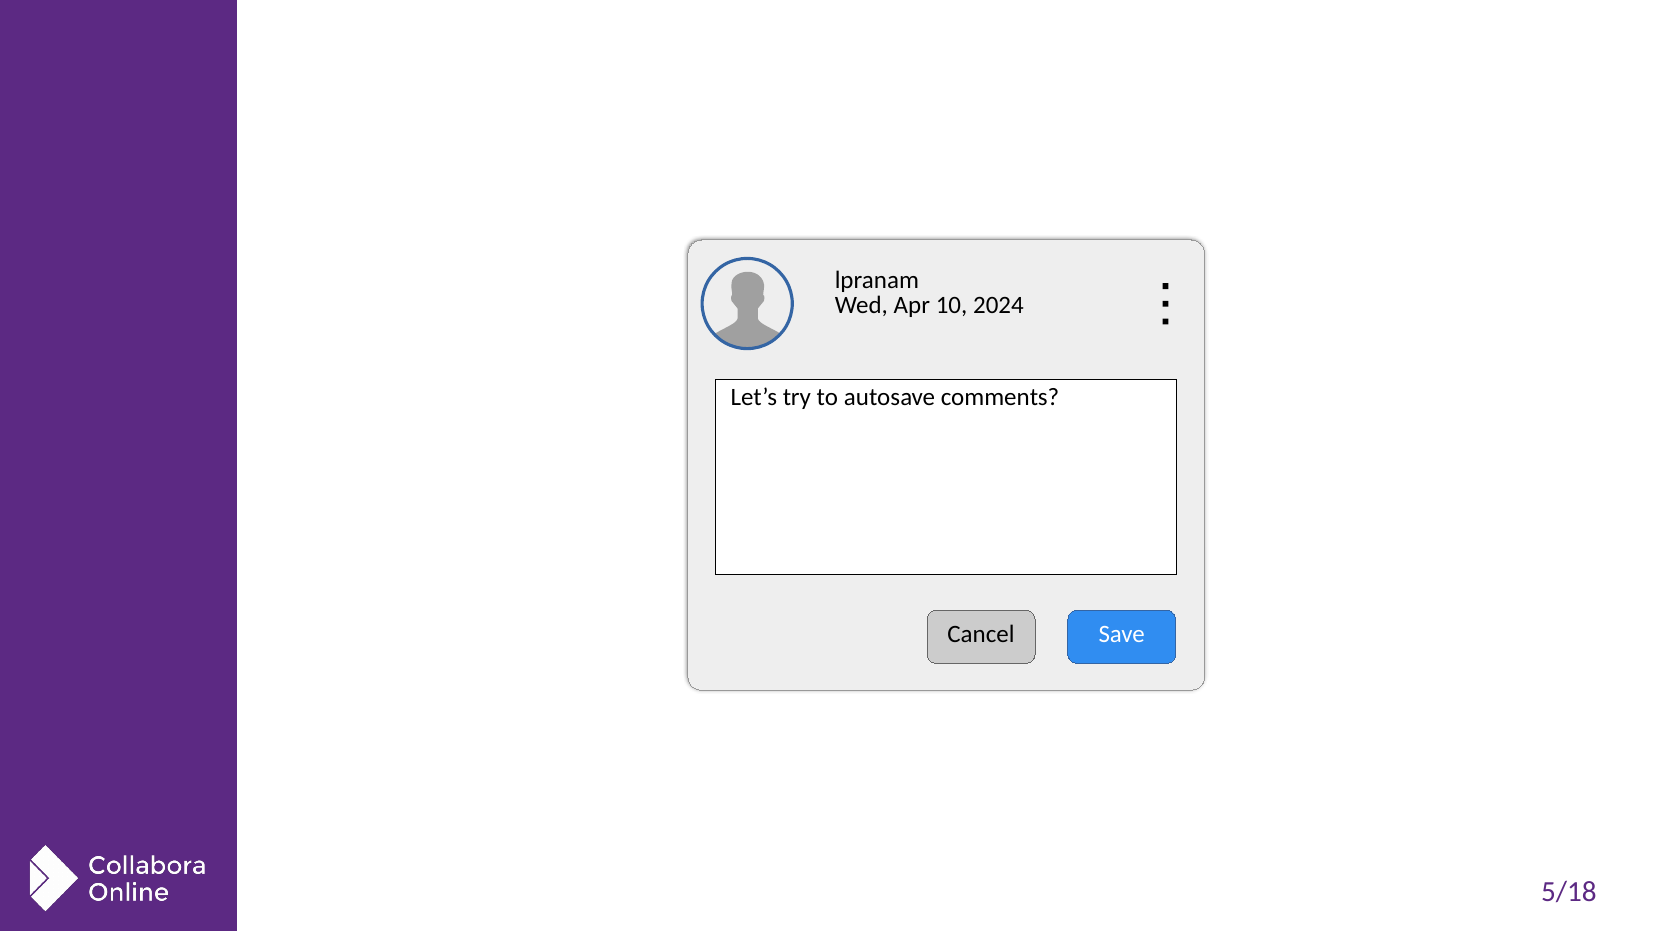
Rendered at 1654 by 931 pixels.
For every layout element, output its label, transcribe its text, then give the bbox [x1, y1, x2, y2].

text_box [687, 239, 1205, 691]
text_box Save [1067, 610, 1176, 664]
text_box Cancel [927, 610, 1036, 664]
text_box Let’s try to autosave comments? [715, 379, 1177, 575]
text_box lpranam Wed, Apr 10, 2024 [820, 262, 1132, 346]
picture [25, 840, 209, 916]
